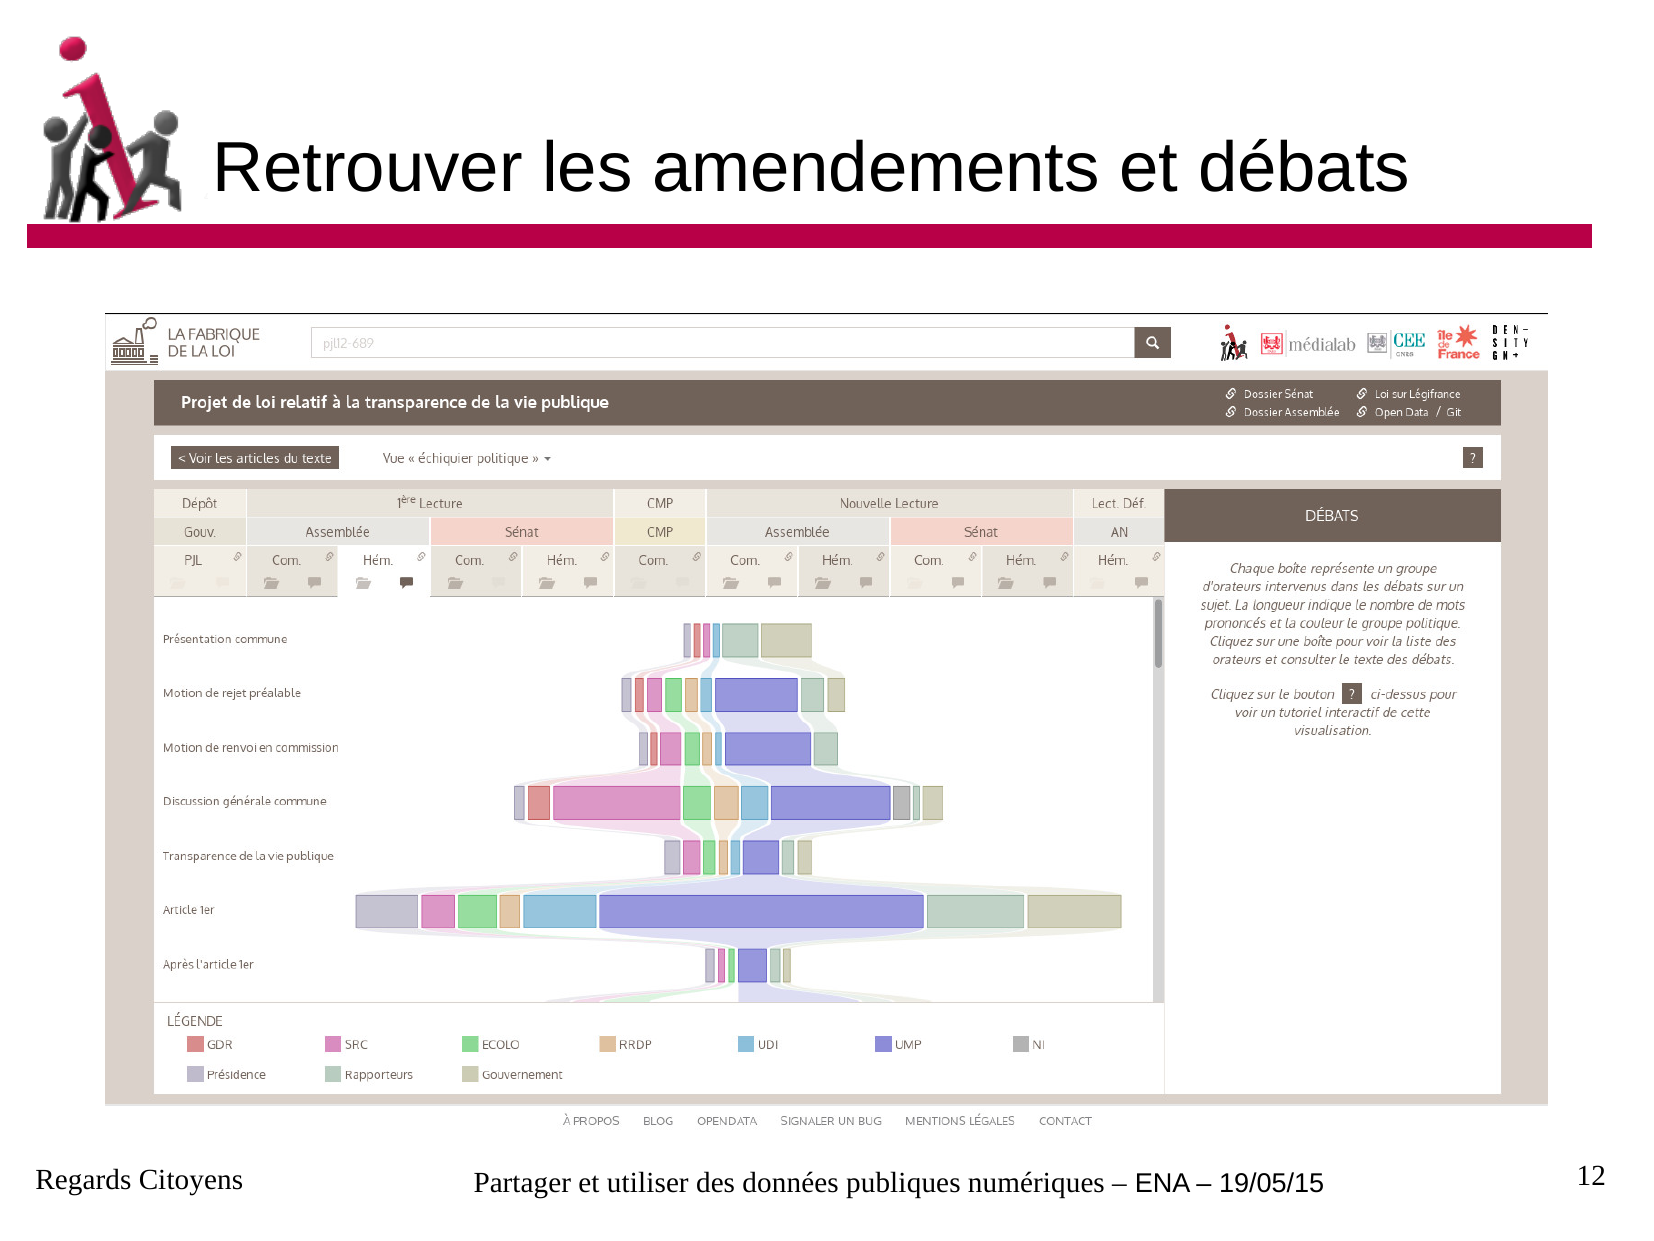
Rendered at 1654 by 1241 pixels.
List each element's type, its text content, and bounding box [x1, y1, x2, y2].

picture [105, 313, 1548, 1133]
picture [27, 31, 208, 224]
title Retrouver les amendements et débats [212, 70, 1647, 264]
